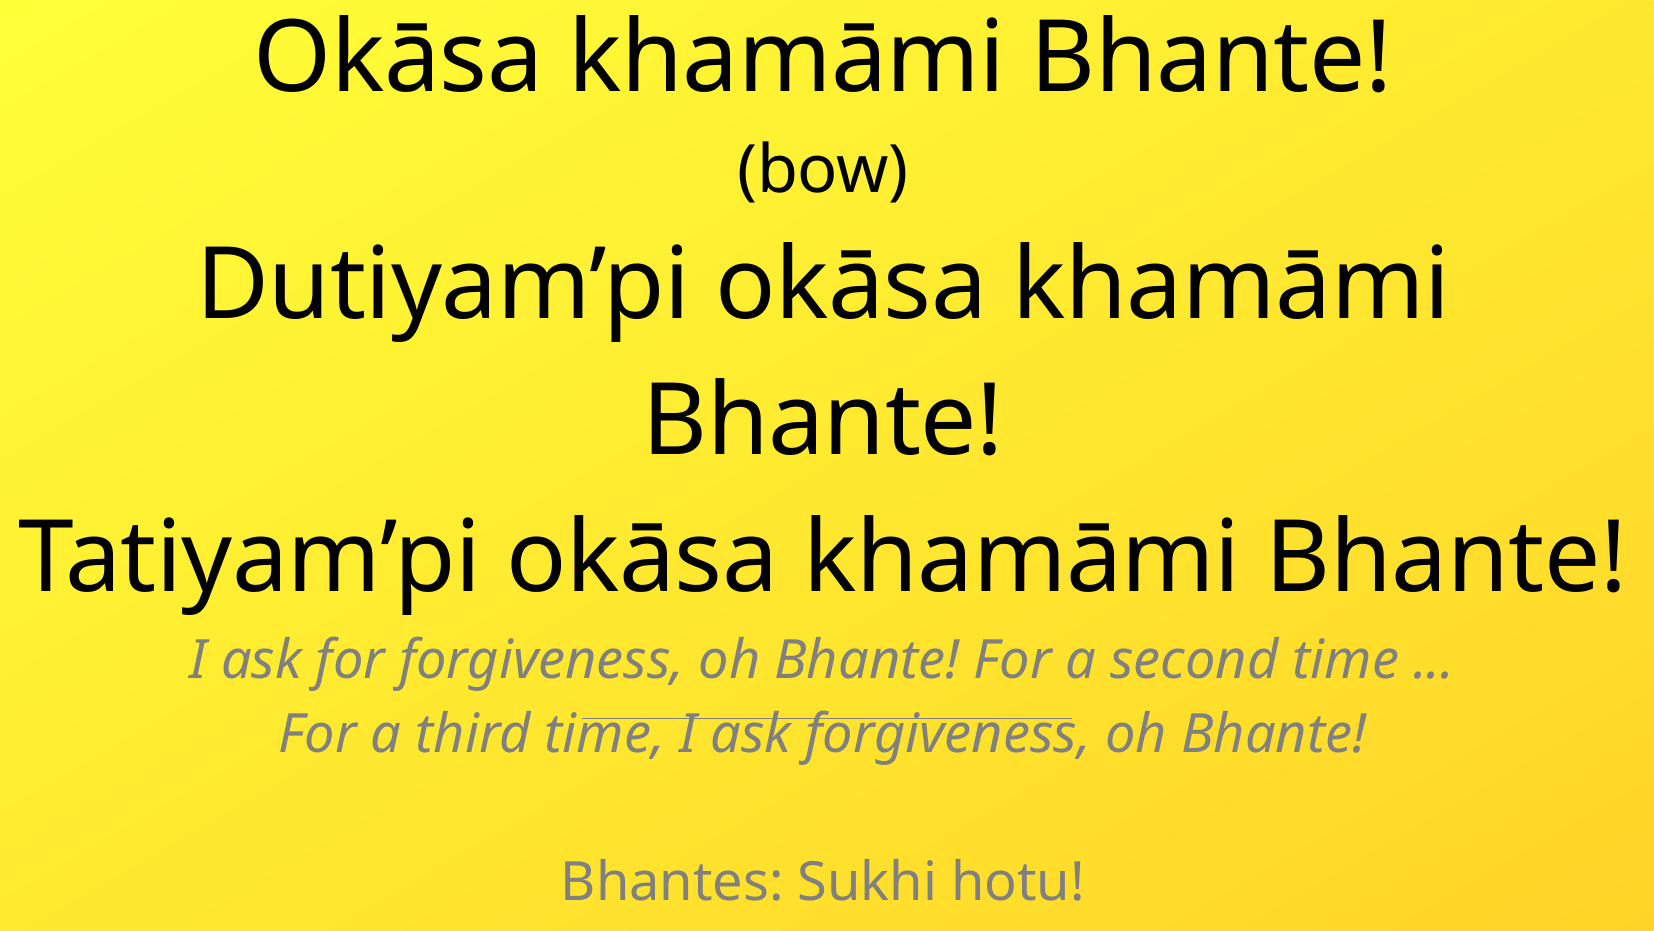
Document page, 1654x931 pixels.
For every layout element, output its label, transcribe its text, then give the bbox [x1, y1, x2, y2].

subtitle Okāsa khamāmi Bhante! (bow) Dutiyam’pi okāsa khamāmi Bhante! Tatiyam’pi okāsa khamāmi Bhante! I ask for forgiveness, oh Bhante! For a second time ... For a third time, I ask forgiveness, oh Bhante! Bhantes: Sukhi hotu! May you be happy! [17, 69, 1629, 905]
